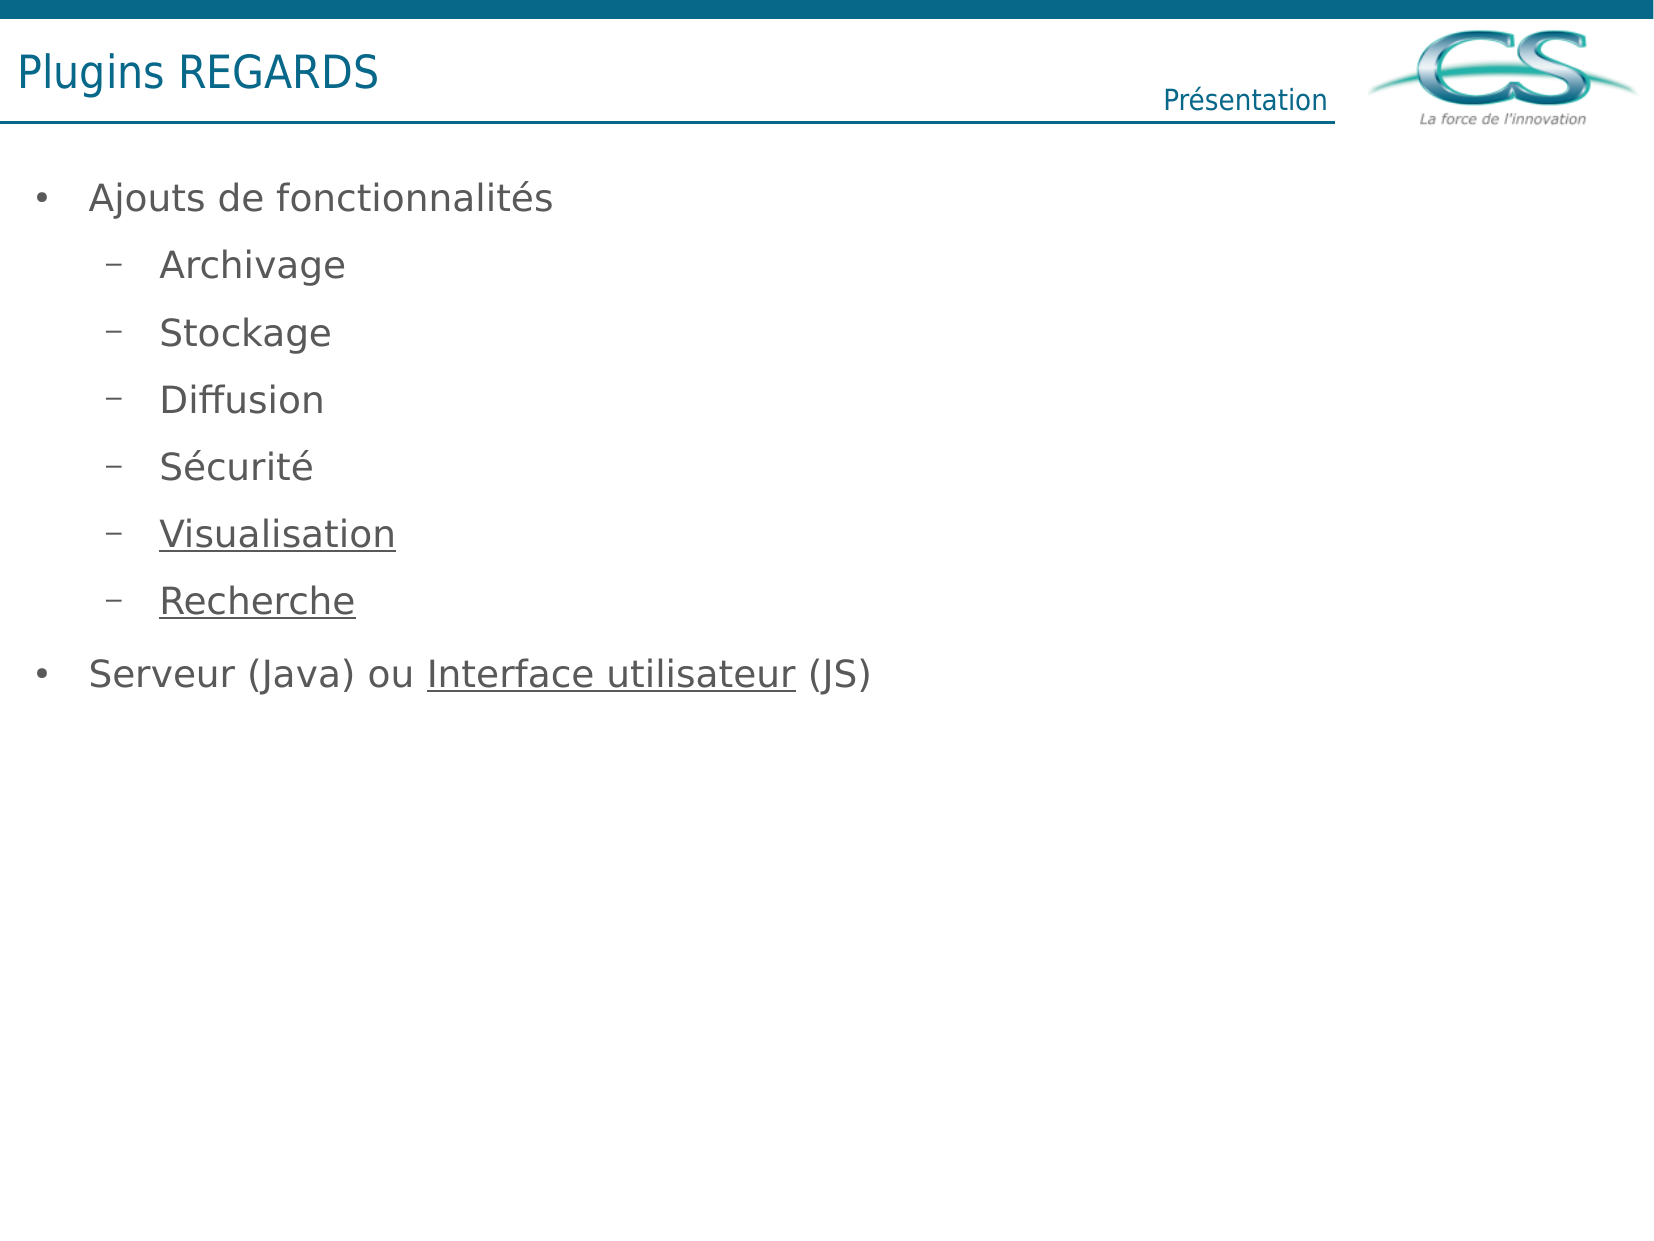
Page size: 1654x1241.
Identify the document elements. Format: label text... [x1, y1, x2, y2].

text_box Présentation [1151, 70, 1347, 129]
title Plugins REGARDS [17, 46, 1368, 106]
list Ajouts de fonctionnalités Archivage Stockage Diffusion Sécurité Visualisation Recherche Serveur (Java) ou Interface utilisateur (JS) [17, 177, 1630, 1217]
picture [1368, 28, 1642, 128]
